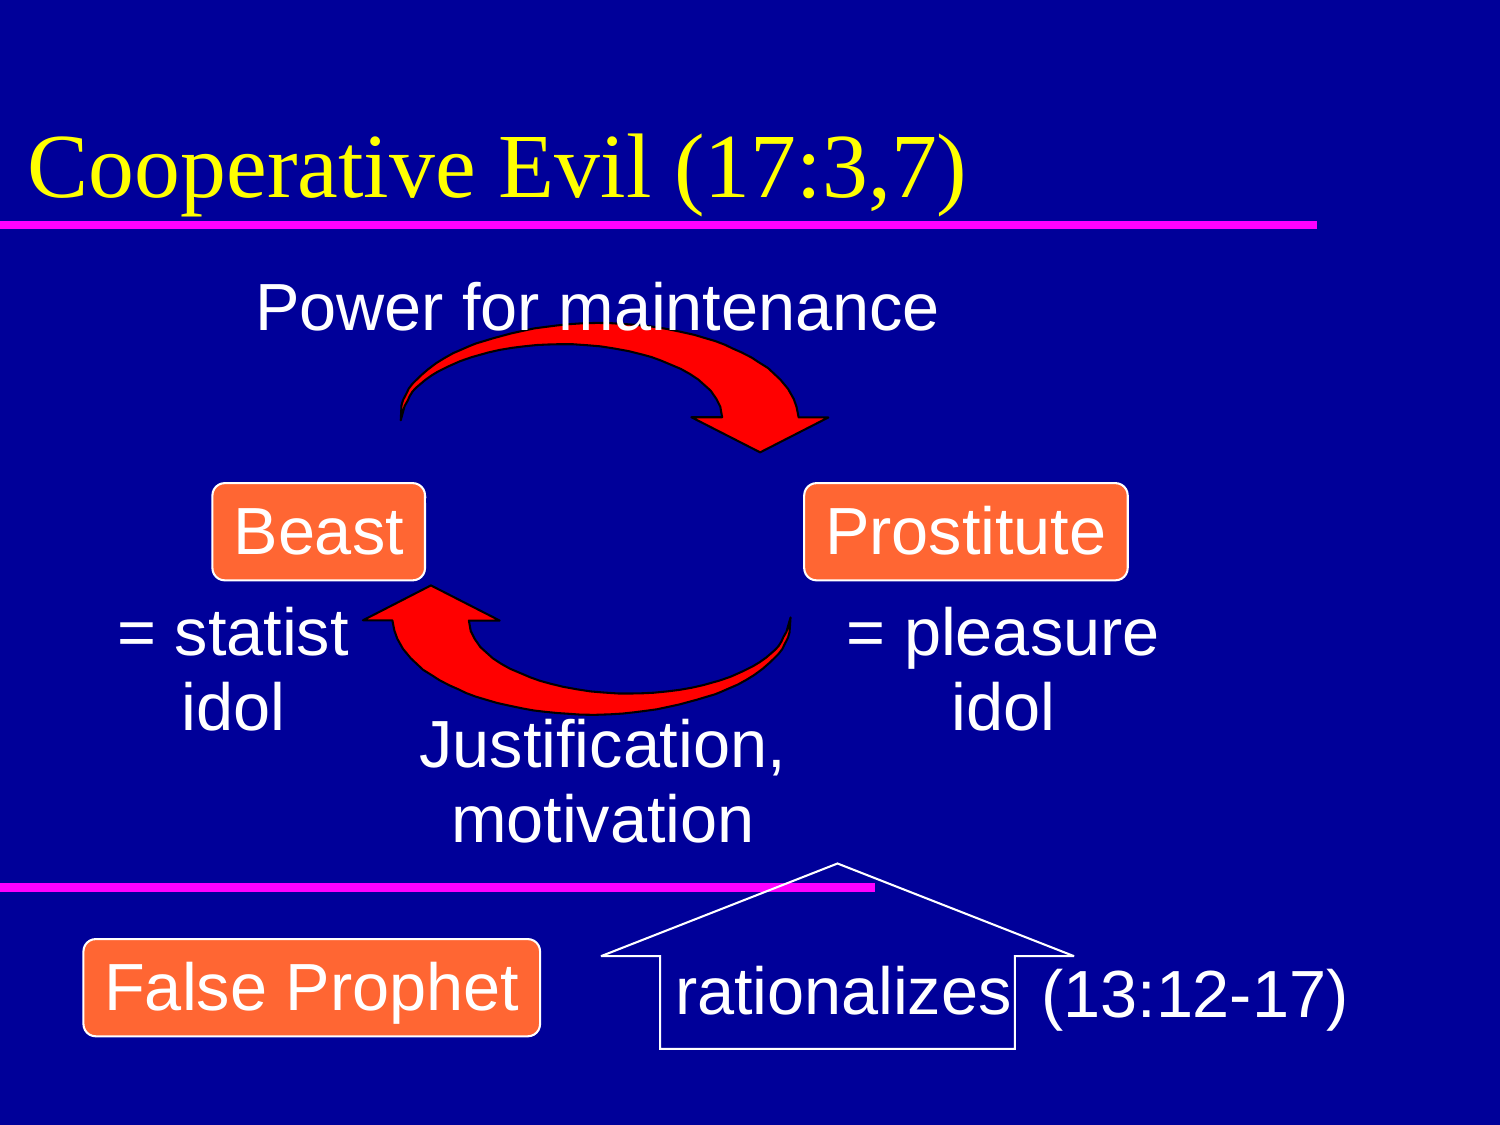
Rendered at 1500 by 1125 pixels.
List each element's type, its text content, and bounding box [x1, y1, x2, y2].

text_box = statist idol [76, 587, 391, 753]
text_box [636, 353, 829, 453]
text_box = pleasure idol [802, 587, 1205, 753]
text_box Justification, motivation [389, 699, 816, 865]
text_box rationalizes [601, 863, 1056, 1049]
text_box Beast [212, 483, 426, 581]
text_box [362, 585, 791, 699]
text_box Prostitute [804, 483, 1128, 581]
text_box False Prophet [83, 939, 541, 1037]
title Cooperative Evil (17:3,7) [12, 43, 1276, 225]
text_box Power for maintenance [240, 262, 1030, 353]
text_box [400, 353, 487, 421]
text_box (13:12-17) [1026, 949, 1452, 1040]
